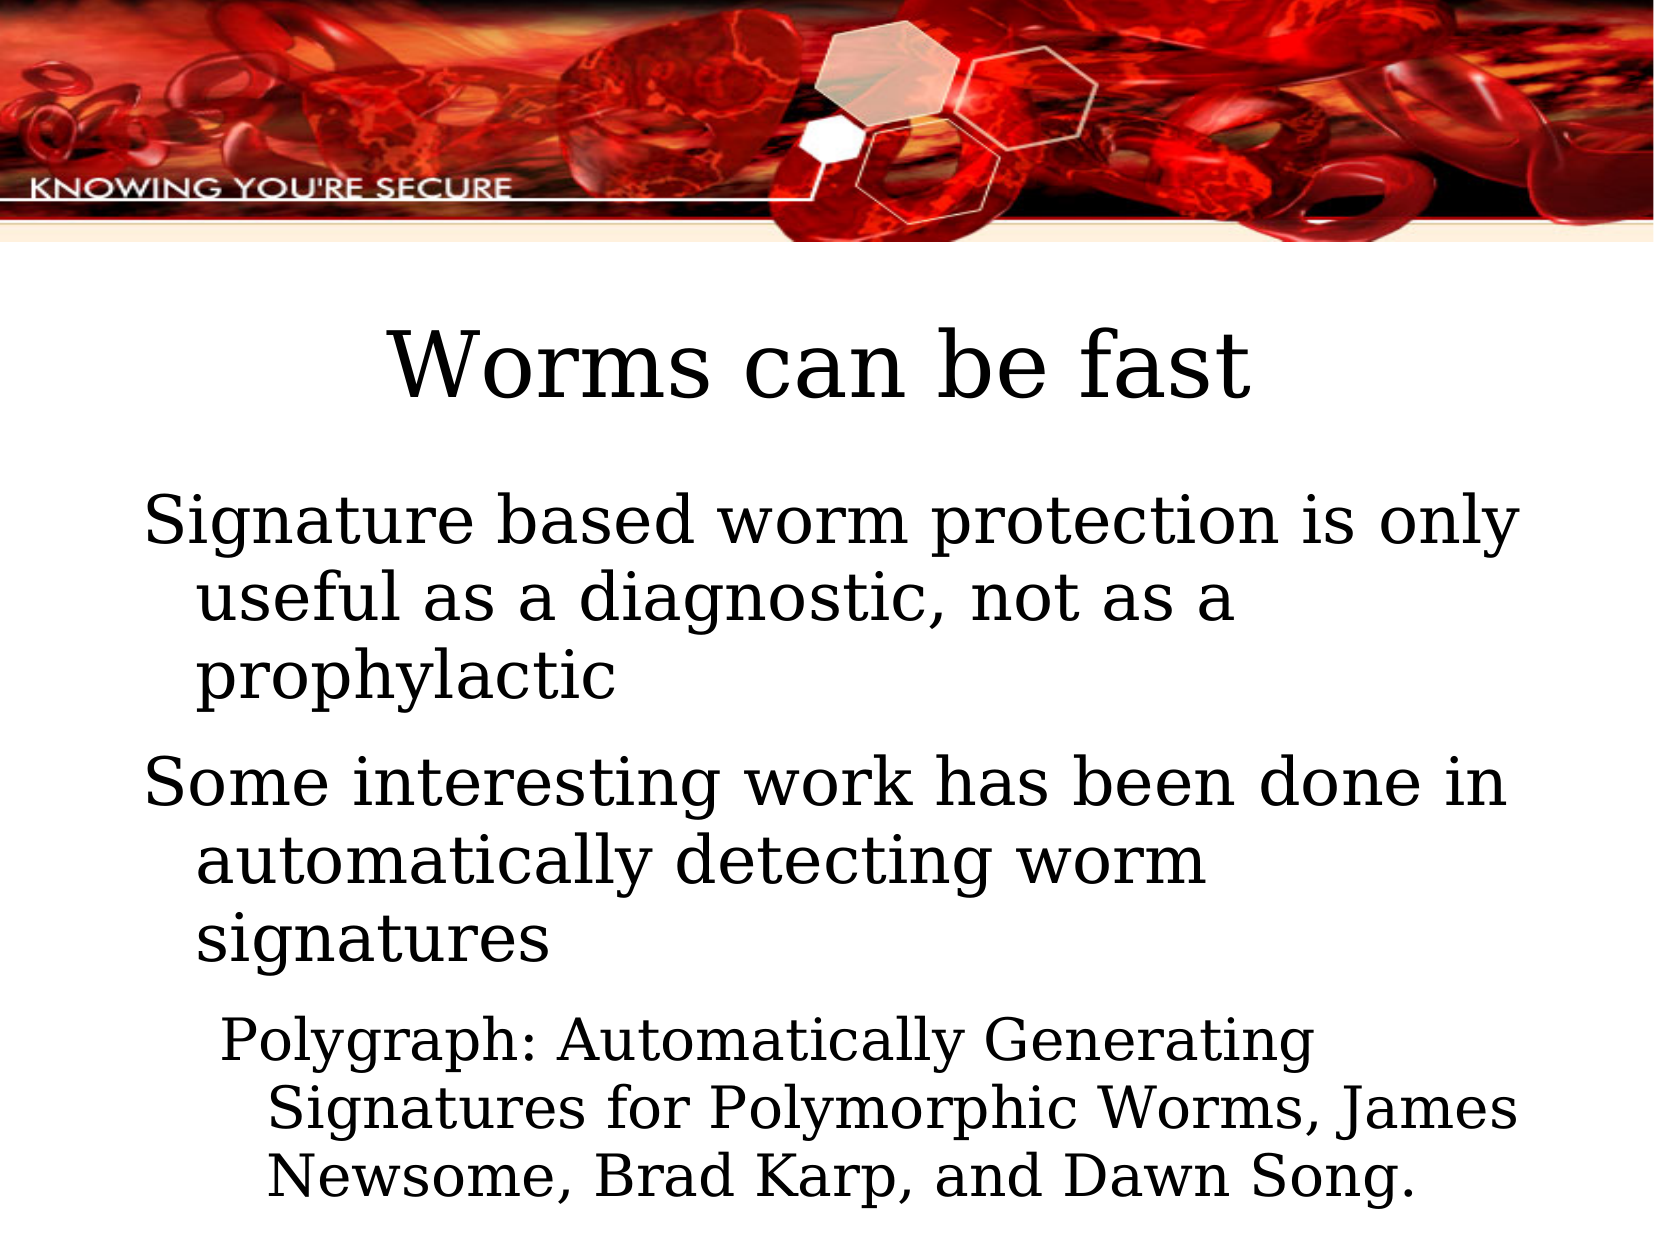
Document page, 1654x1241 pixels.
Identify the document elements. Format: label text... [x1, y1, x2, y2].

title Worms can be fast [113, 261, 1526, 470]
picture [0, 0, 1654, 242]
list Signature based worm protection is only useful as a diagnostic, not as a prophylactic Some interesting work has been done in automatically detecting worm signatures Polygraph: Automatically Generating Signatures for Polymorphic Worms, James Newsome, Brad Karp, and Dawn Song. [124, 481, 1537, 1211]
